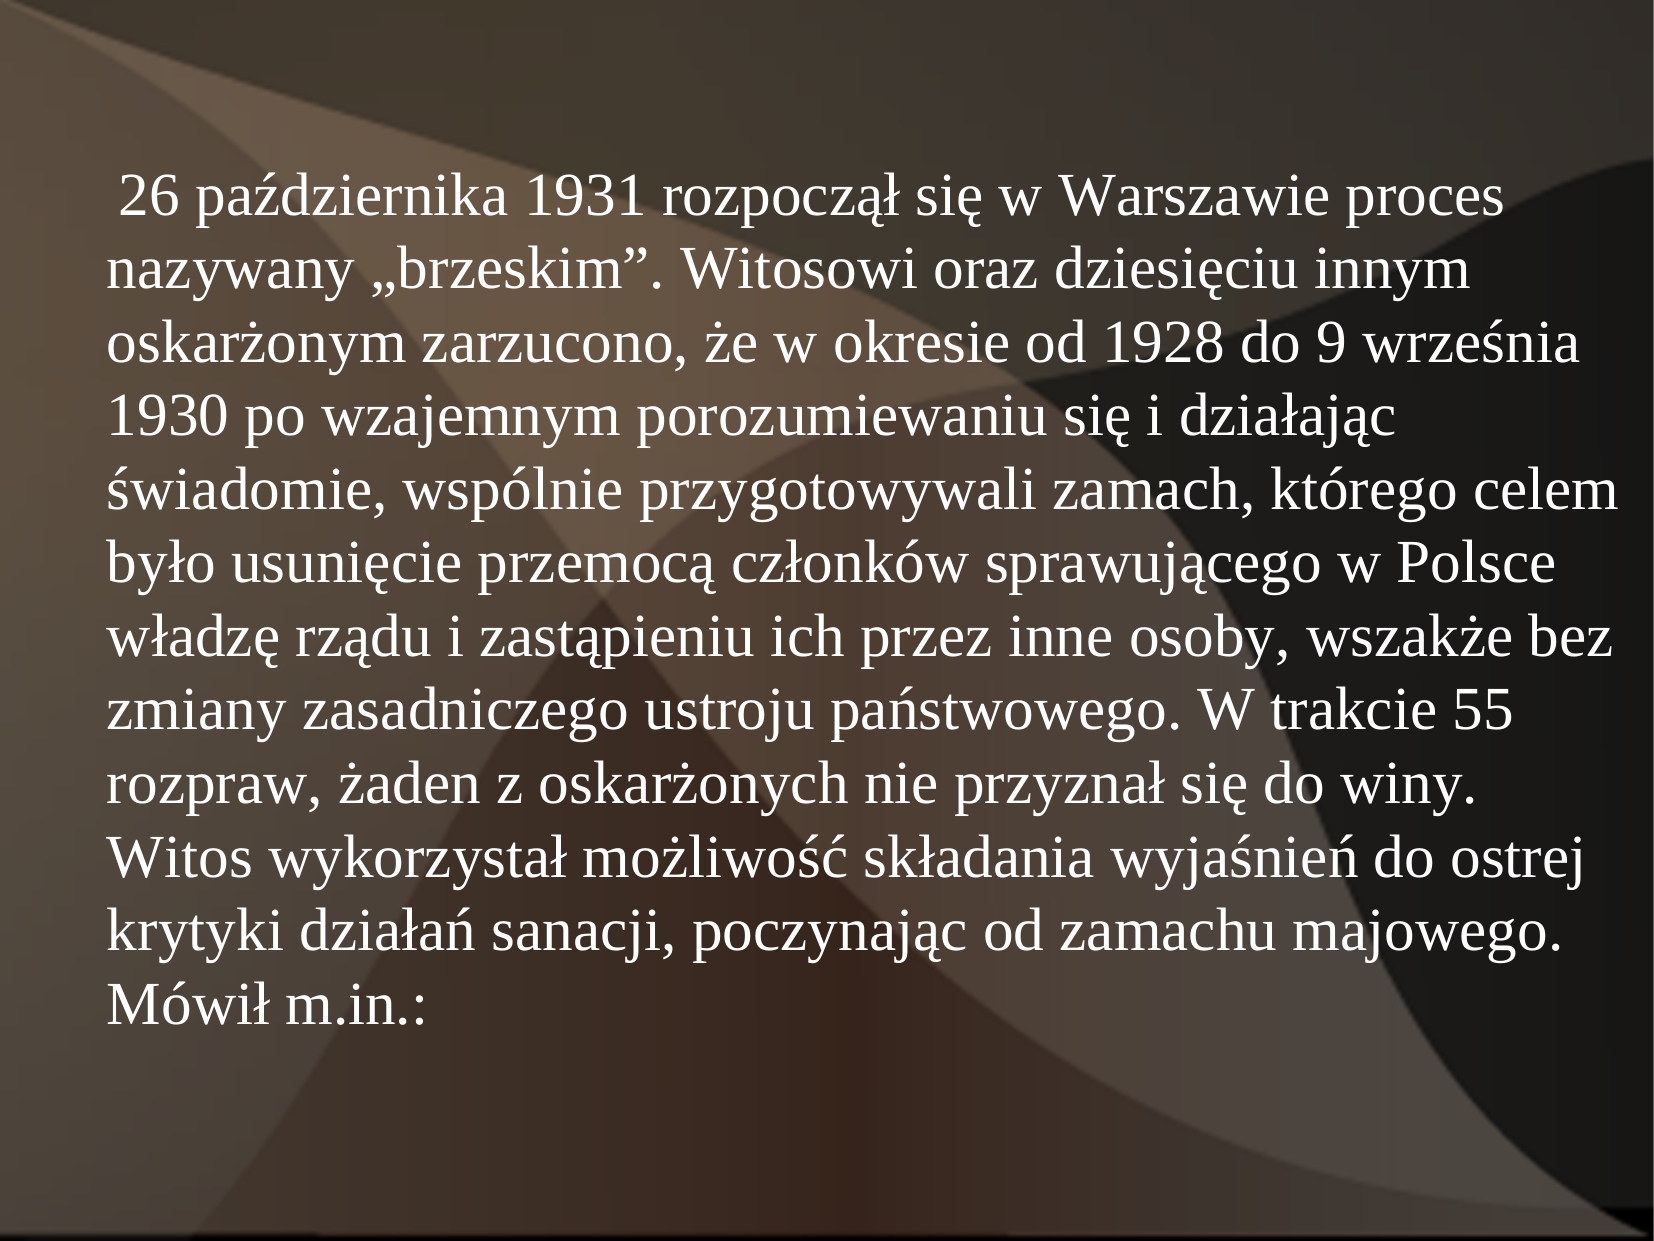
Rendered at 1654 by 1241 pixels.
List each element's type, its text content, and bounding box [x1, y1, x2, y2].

list 26 października 1931 rozpoczął się w Warszawie proces nazywany „brzeskim”. Witosowi oraz dziesięciu innym oskarżonym zarzucono, że w okresie od 1928 do 9 września 1930 po wzajemnym porozumiewaniu się i działając świadomie, wspólnie przygotowywali zamach, którego celem było usunięcie przemocą członków sprawującego w Polsce władzę rządu i zastąpieniu ich przez inne osoby, wszakże bez zmiany zasadniczego ustroju państwowego. W trakcie 55 rozpraw, żaden z oskarżonych nie przyznał się do winy. Witos wykorzystał możliwość składania wyjaśnień do ostrej krytyki działań sanacji, poczynając od zamachu majowego. Mówił m.in.: [0, 153, 1630, 1043]
